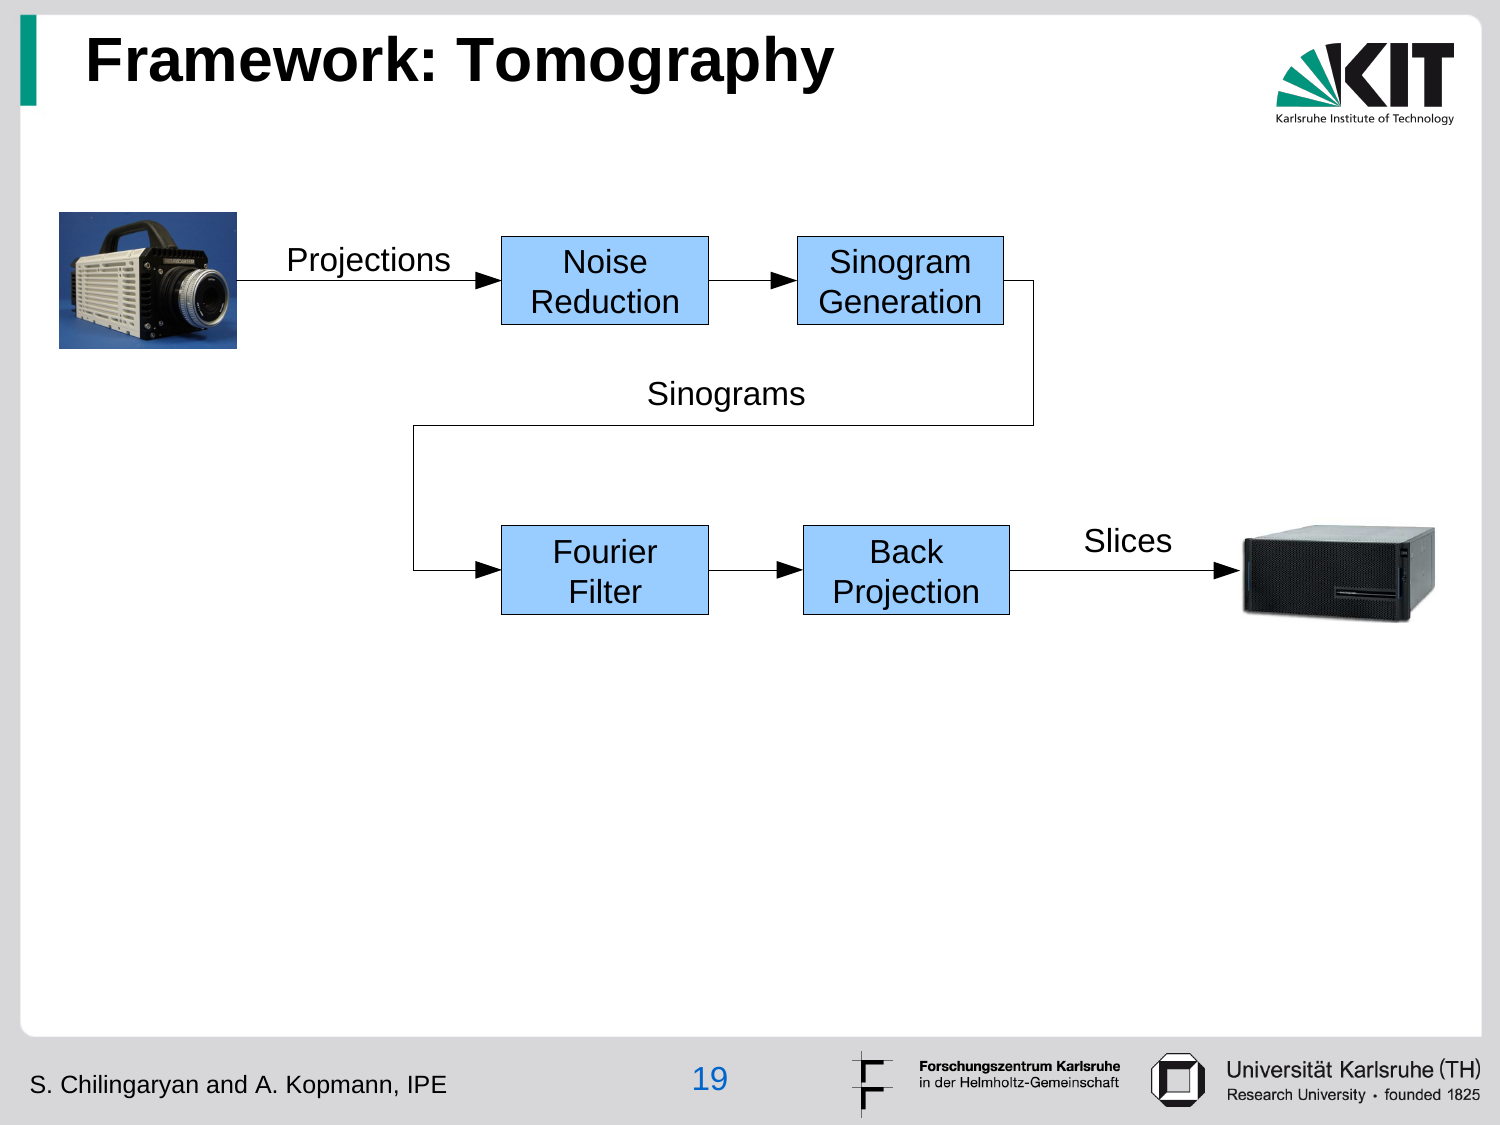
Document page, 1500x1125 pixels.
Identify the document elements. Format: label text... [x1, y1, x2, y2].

text_box Slices [1068, 512, 1188, 567]
text_box Sinograms [632, 364, 822, 420]
text_box Projections [271, 230, 467, 280]
text_box Sinogram Generation [797, 236, 1004, 325]
text_box Fourier Filter [501, 525, 709, 615]
text_box Noise Reduction [501, 236, 709, 325]
title Framework: Tomography [85, 0, 1141, 125]
picture [0, 0, 1500, 1125]
text_box Back Projection [803, 525, 1010, 615]
text_box Projections [271, 281, 467, 286]
